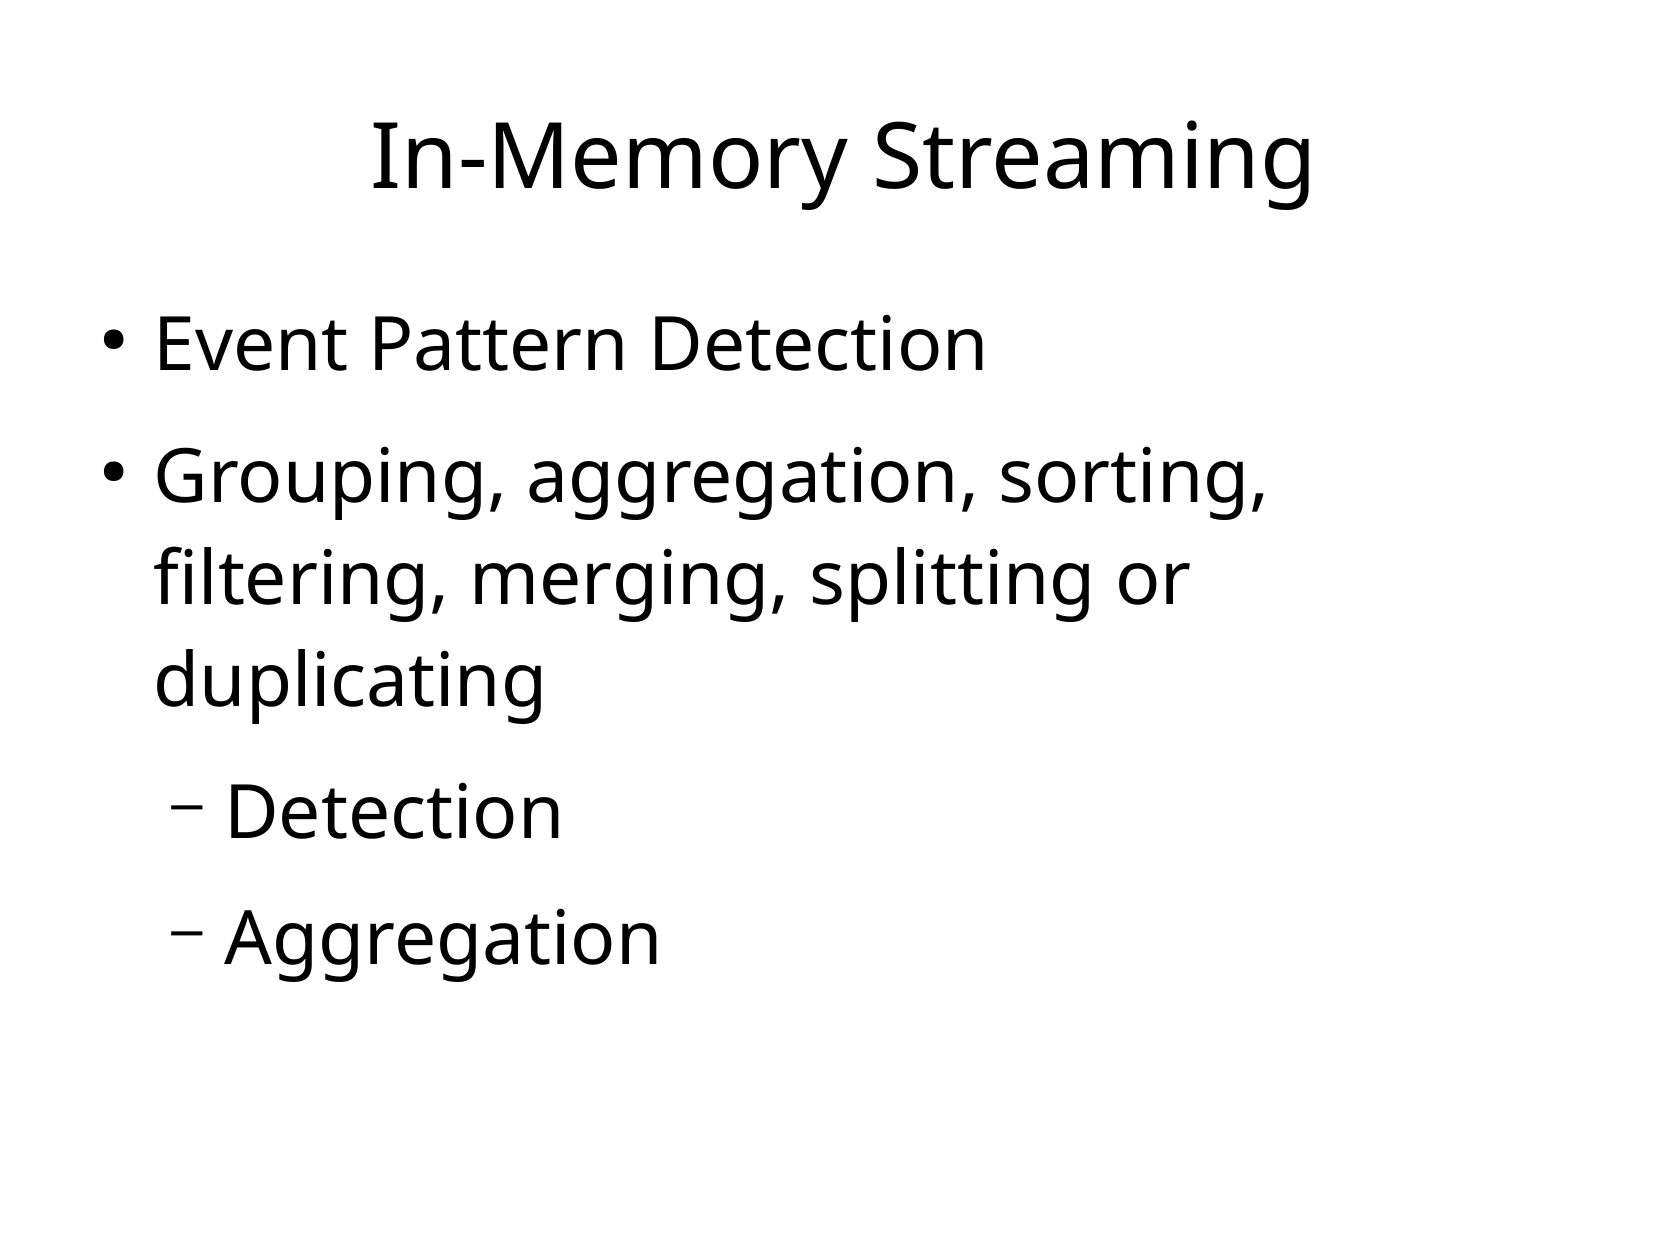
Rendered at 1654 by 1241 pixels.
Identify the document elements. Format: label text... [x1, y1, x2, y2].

title In-Memory Streaming [82, 49, 1571, 257]
list Event Pattern Detection Grouping, aggregation, sorting, filtering, merging, splitting or duplicating Detection Aggregation [82, 290, 1571, 1010]
